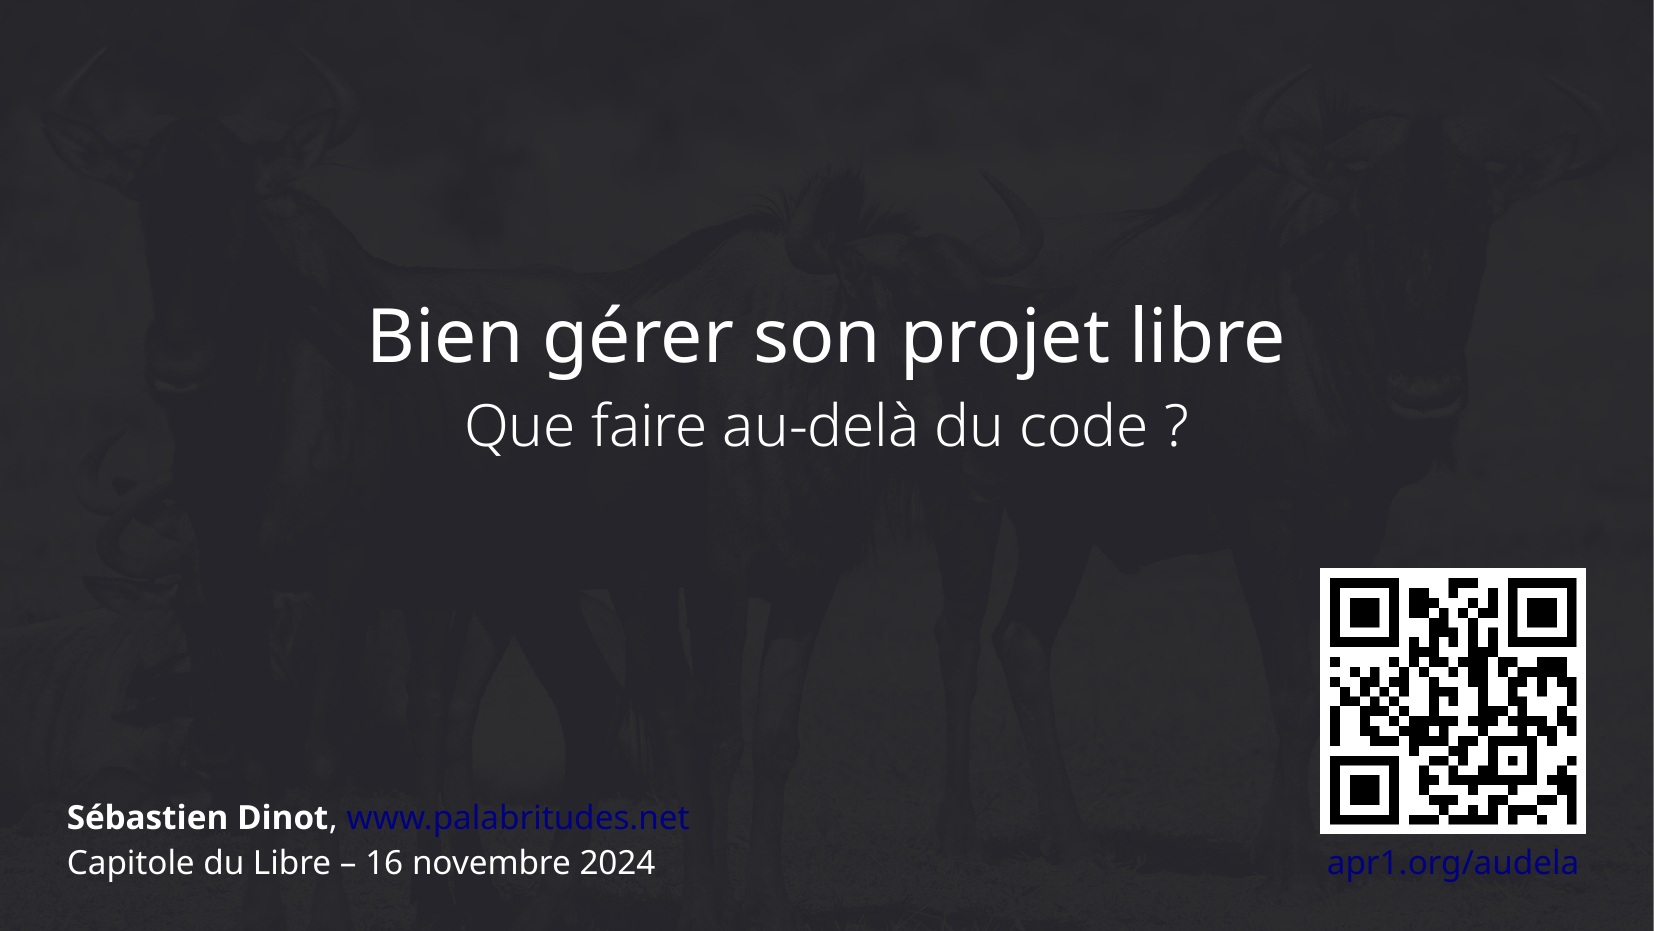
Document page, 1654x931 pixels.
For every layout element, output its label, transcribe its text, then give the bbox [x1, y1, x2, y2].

picture [0, 0, 1654, 931]
subtitle Bien gérer son projet libre Que faire au-delà du code ? [82, 232, 1571, 514]
text_box apr1.org/audela [1322, 839, 1585, 880]
text_box Sébastien Dinot, www.palabritudes.net Capitole du Libre – 16 novembre 2024 [66, 799, 706, 880]
